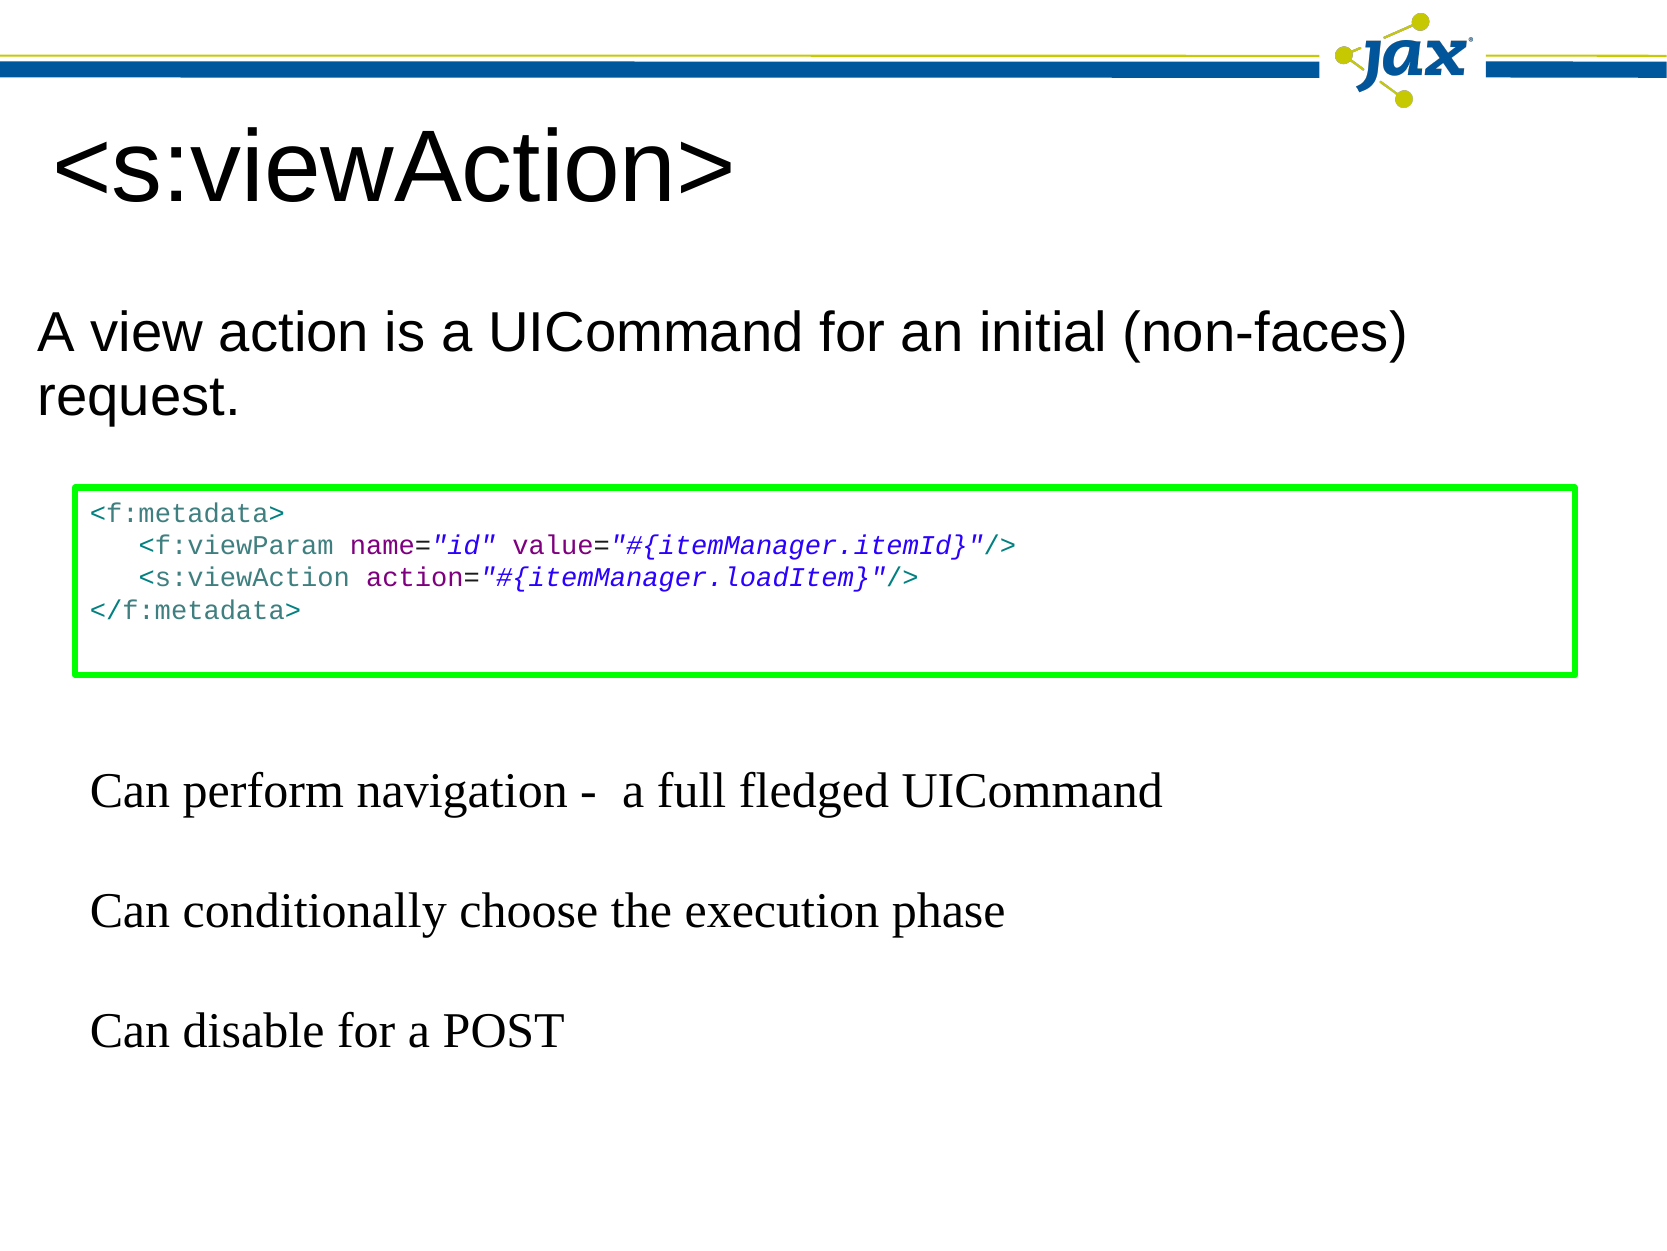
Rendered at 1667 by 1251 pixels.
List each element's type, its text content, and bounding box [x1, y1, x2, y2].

text_box <f:metadata> <f:viewParam name="id" value="#{itemManager.itemId}"/> <s:viewAction action="#{itemManager.loadItem}"/> </f:metadata> [75, 487, 1576, 676]
picture [1335, 13, 1473, 91]
list A view action is a UICommand for an initial (non-faces) request. [37, 300, 1613, 1126]
title <s:viewAction> [37, 91, 1651, 230]
text_box Can perform navigation - a full fledged UICommand Can conditionally choose the execution phase Can disable for a POST [75, 750, 1463, 1066]
